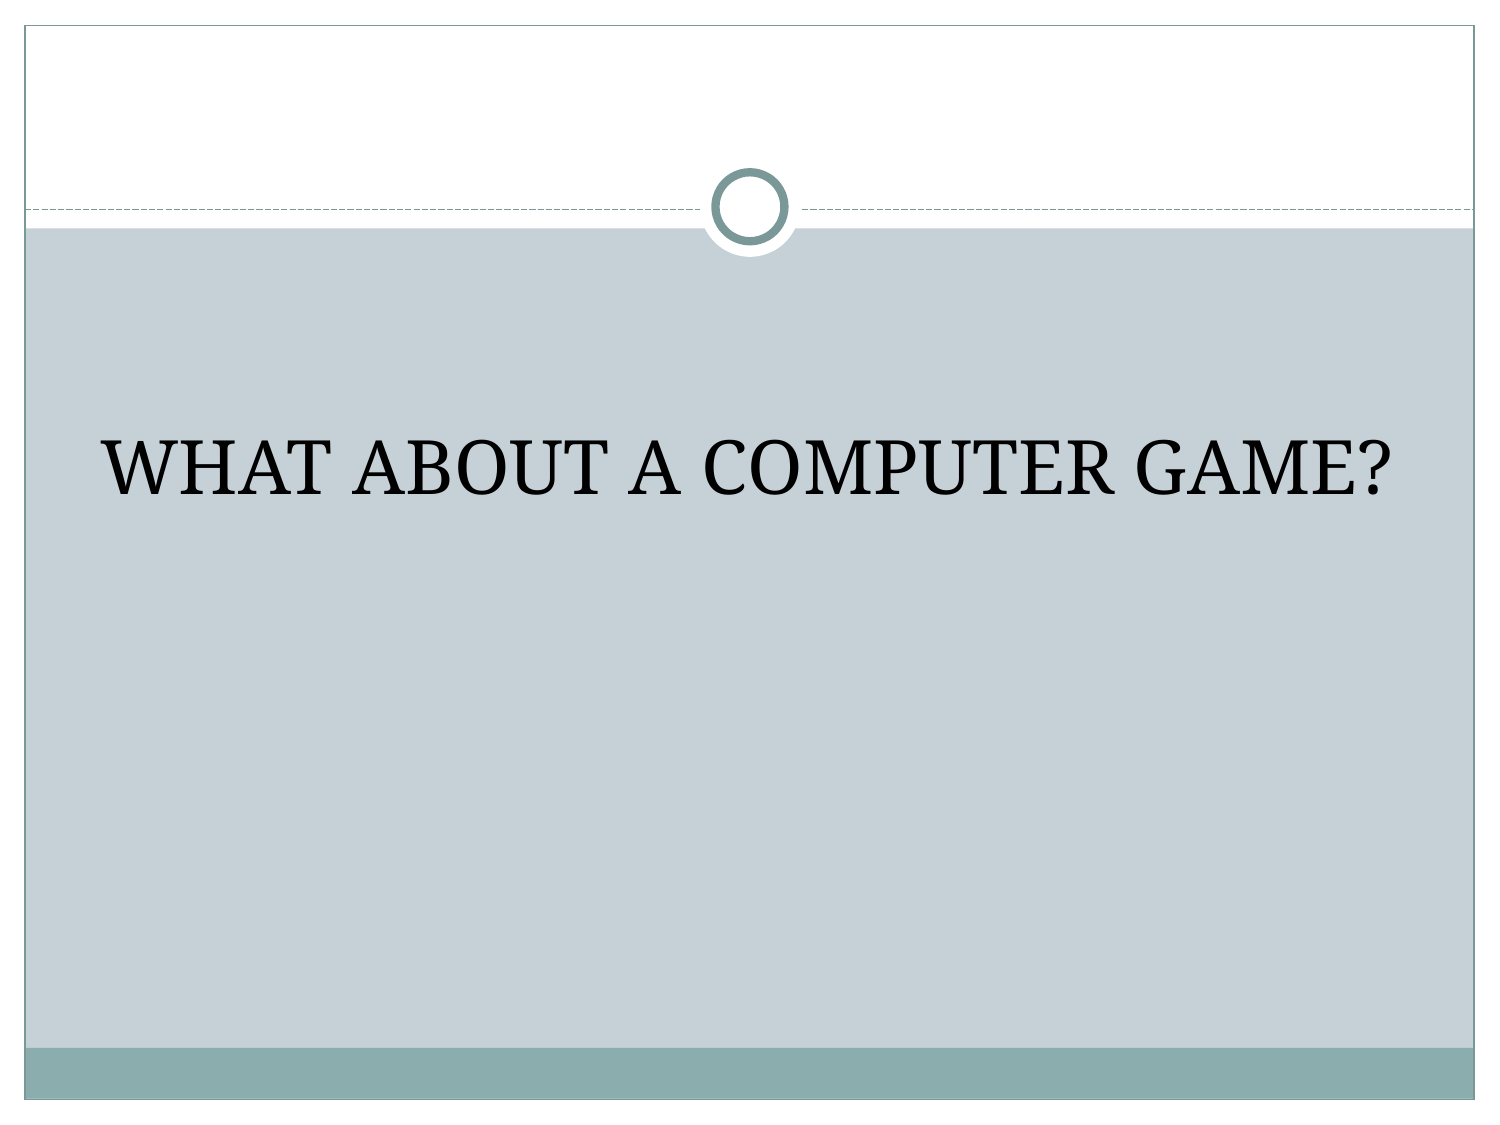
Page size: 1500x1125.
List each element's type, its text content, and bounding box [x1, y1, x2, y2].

list WHAT ABOUT A COMPUTER GAME? [49, 250, 1445, 1001]
